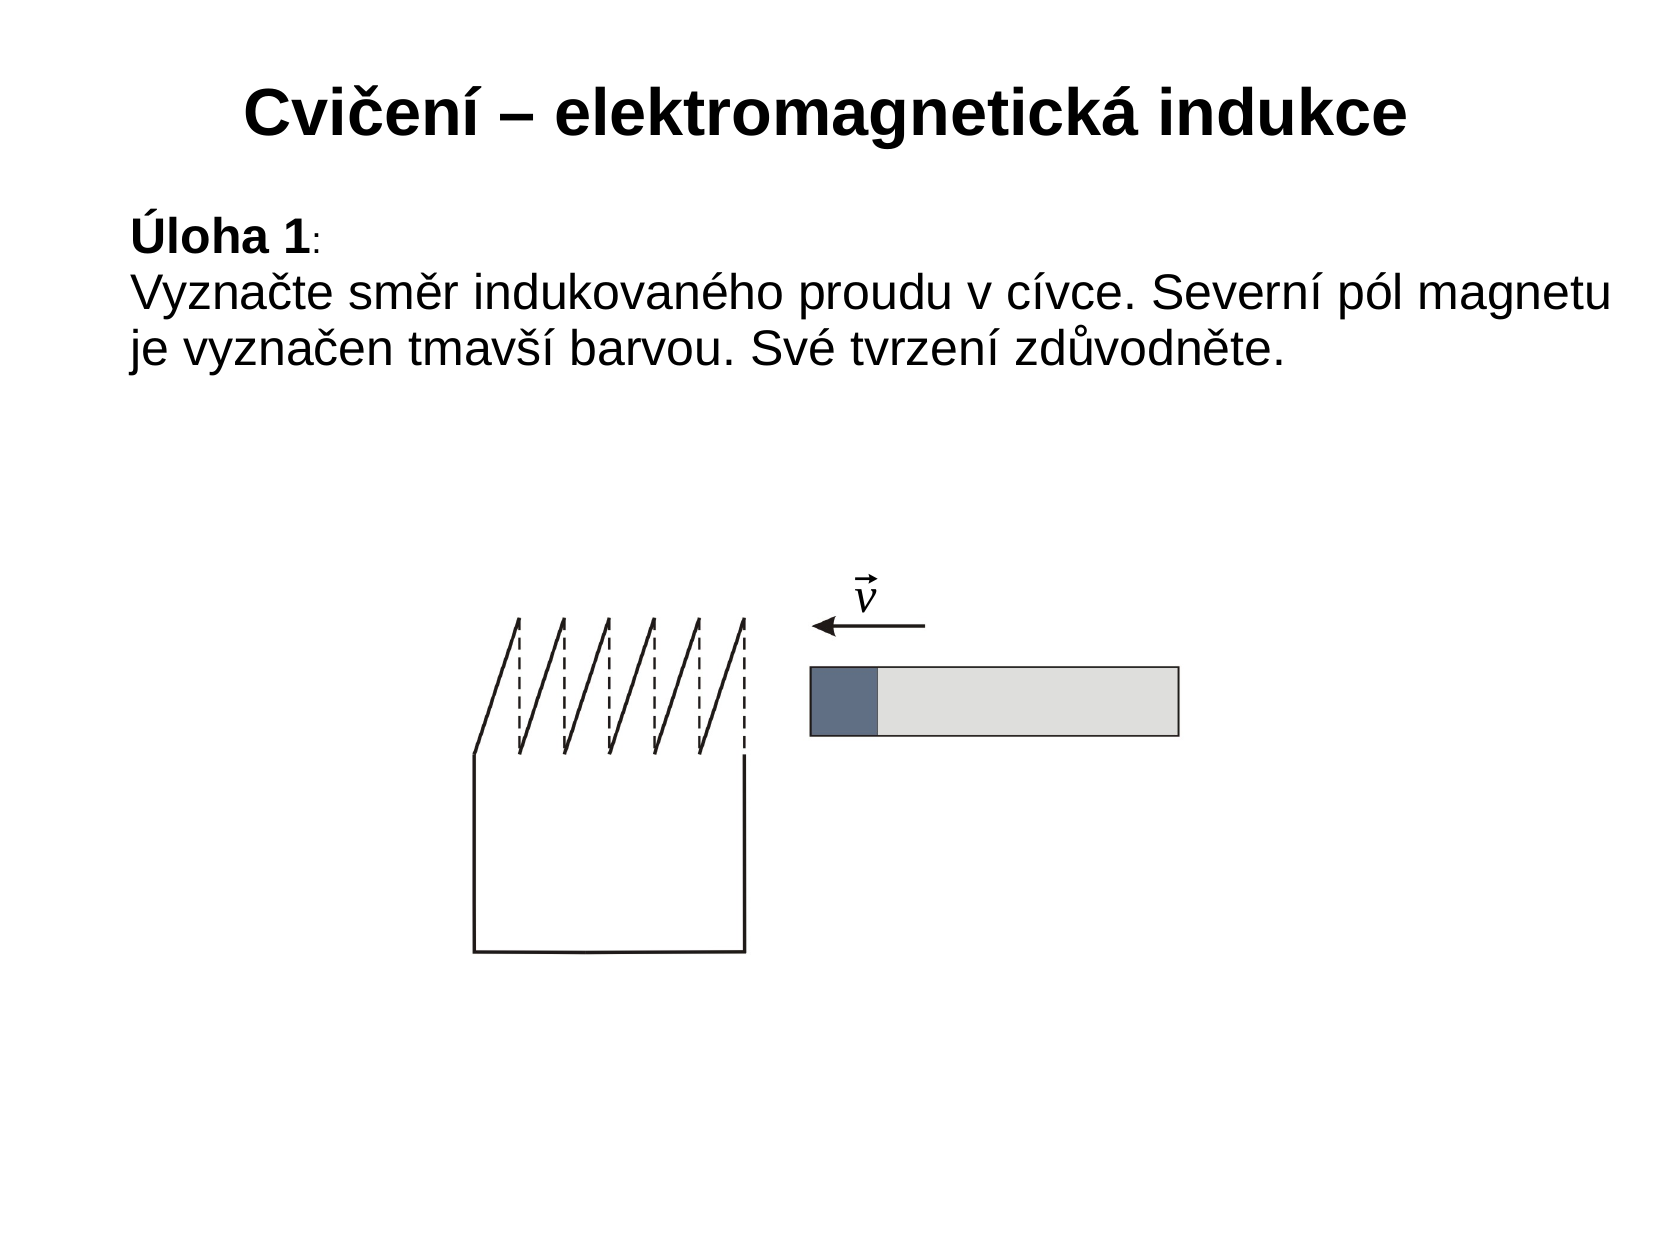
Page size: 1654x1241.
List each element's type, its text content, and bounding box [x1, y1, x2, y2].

picture [432, 531, 1252, 1011]
title Cvičení – elektromagnetická indukce [82, 46, 1571, 178]
text_box Úloha 1: Vyznačte směr indukovaného proudu v cívce. Severní pól magnetu je vyznačen tmavší barvou. Své tvrzení zdůvodněte. [116, 200, 1628, 385]
chart [846, 566, 886, 623]
